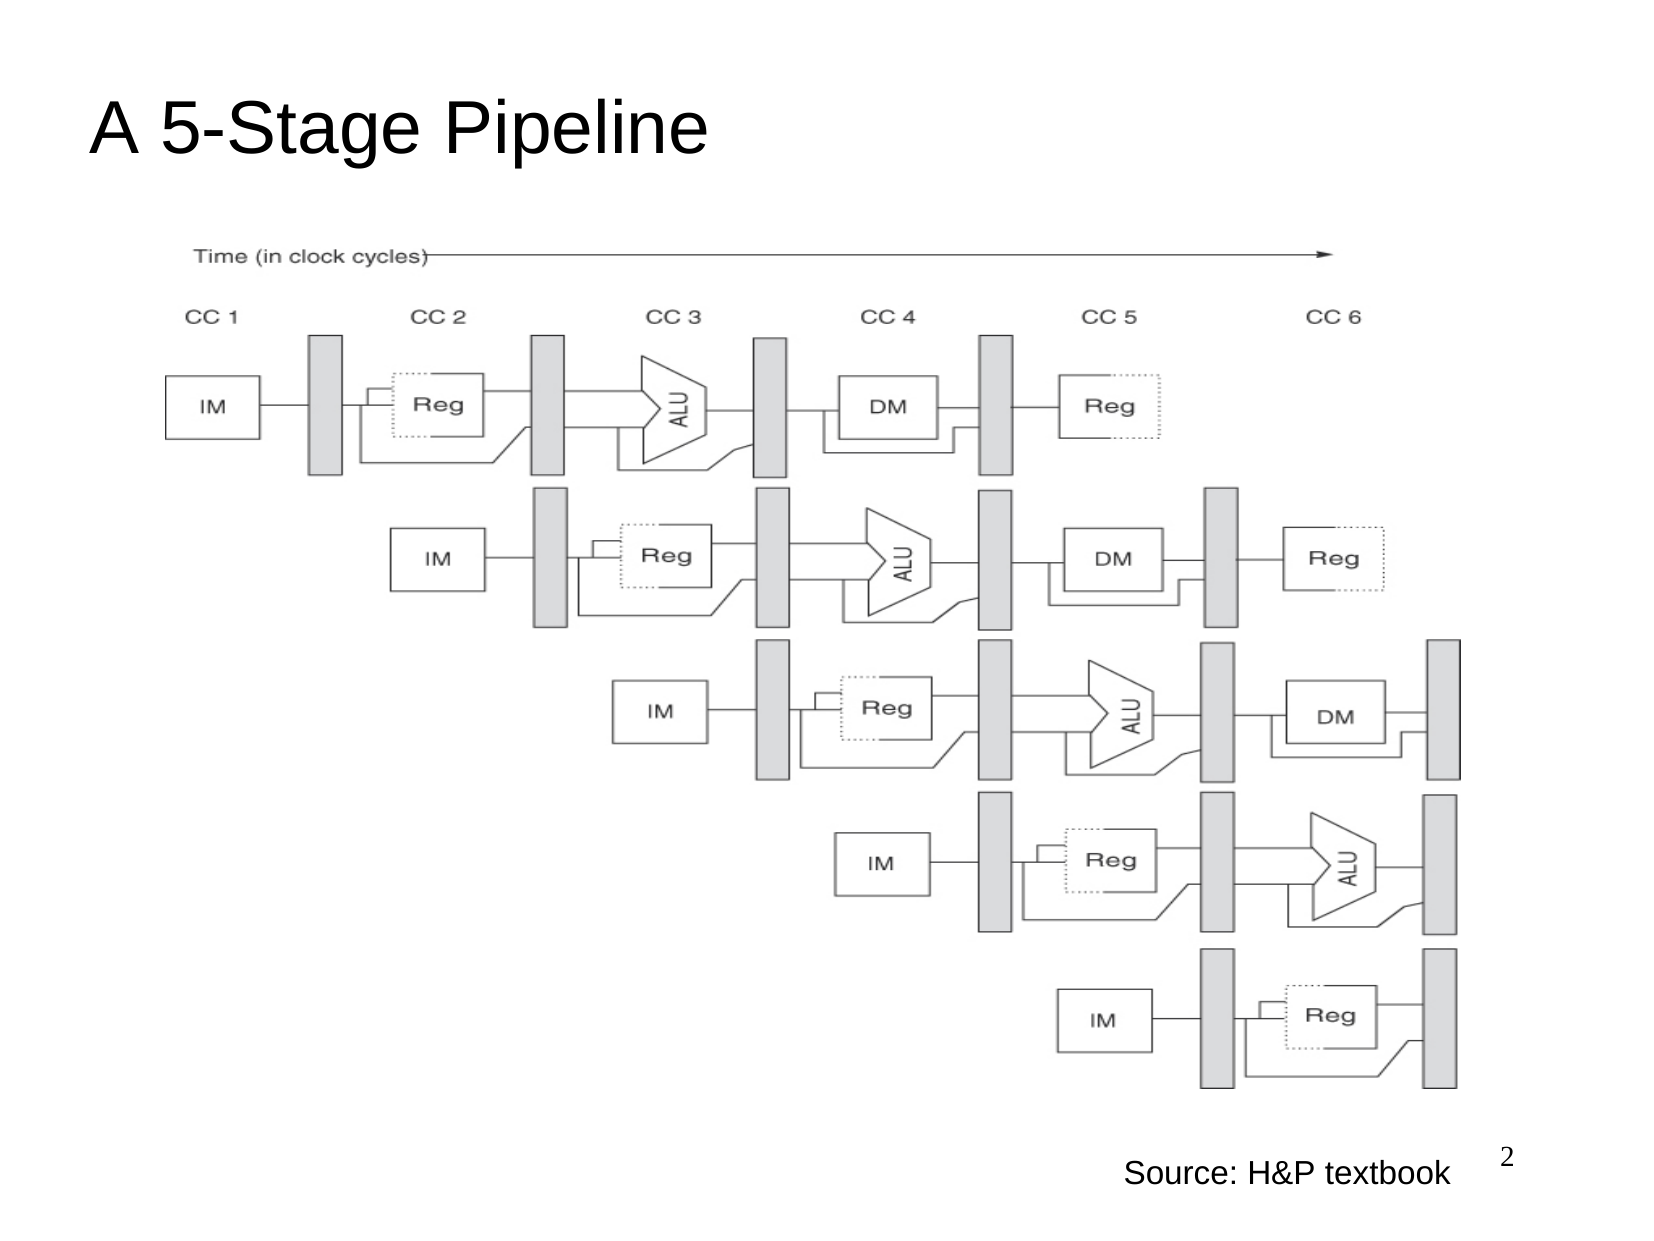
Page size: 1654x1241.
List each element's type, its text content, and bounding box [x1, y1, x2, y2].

text_box Source: H&P textbook [1108, 1143, 1467, 1199]
text_box A 5-Stage Pipeline [74, 71, 727, 177]
picture [165, 247, 1461, 1089]
text_box <number> [1185, 1129, 1530, 1213]
